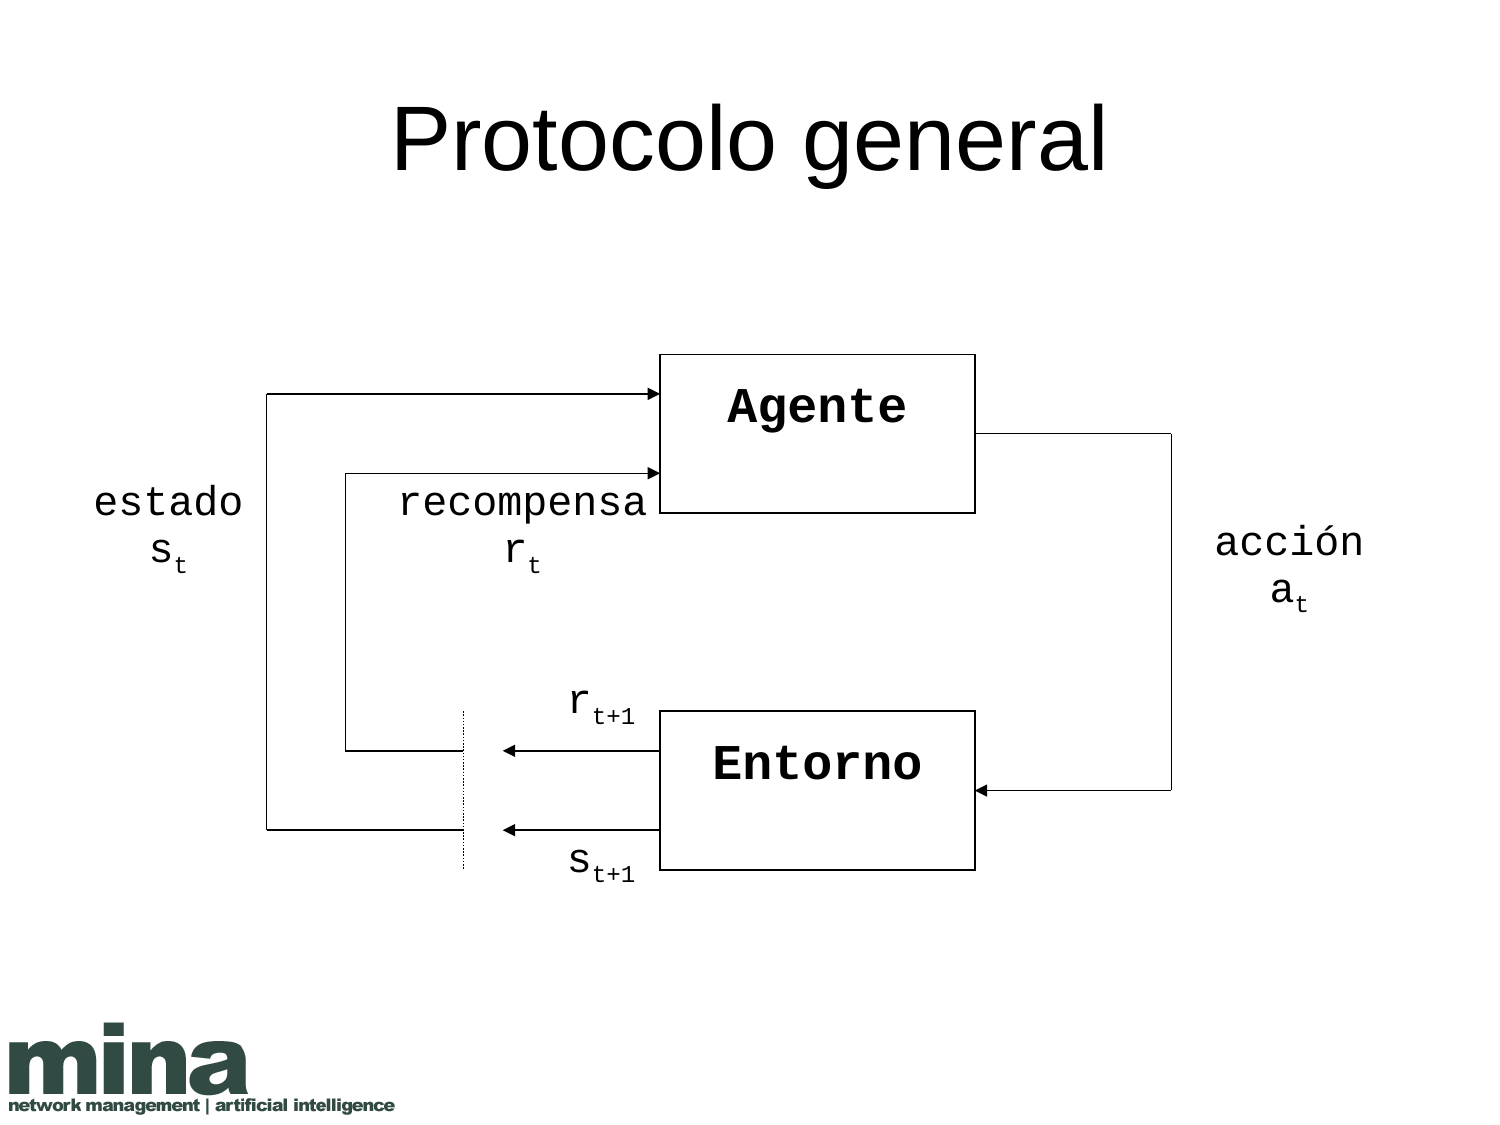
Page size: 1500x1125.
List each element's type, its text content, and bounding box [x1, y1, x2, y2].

title Protocolo general [75, 45, 1426, 233]
text_box st+1 [424, 830, 779, 989]
text_box Entorno [779, 711, 975, 870]
text_box Agente [660, 354, 975, 513]
picture [0, 1016, 402, 1119]
text_box recompensa rt [346, 473, 700, 632]
text_box rt+1 [424, 671, 779, 830]
text_box estado st [0, 473, 346, 632]
text_box acción at [1132, 512, 1447, 672]
